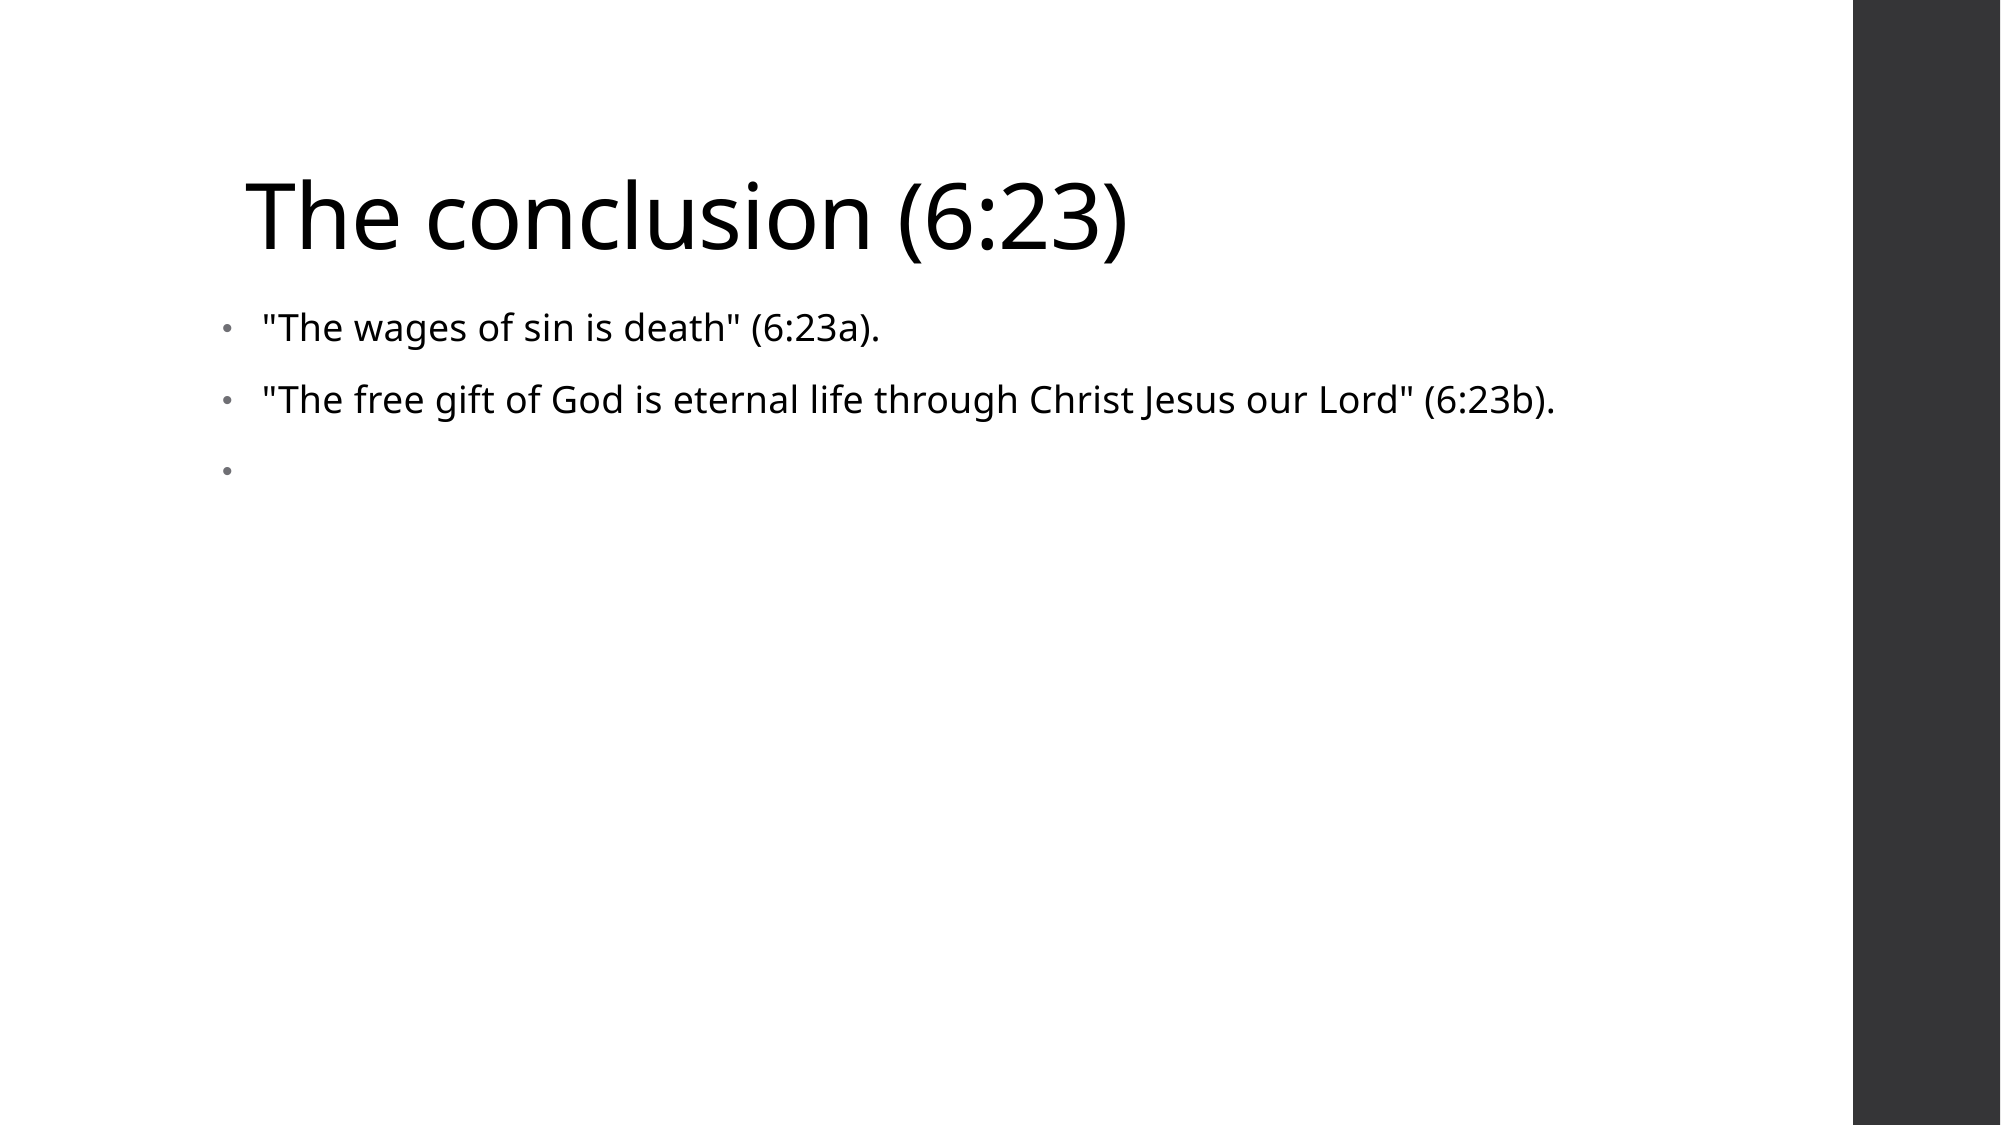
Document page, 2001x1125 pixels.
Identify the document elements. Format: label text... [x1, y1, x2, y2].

list "The wages of sin is death" (6:23a). "The free gift of God is eternal life through Christ Jesus our Lord" (6:23b). [206, 299, 1617, 1014]
title The conclusion (6:23) [206, 60, 1797, 278]
